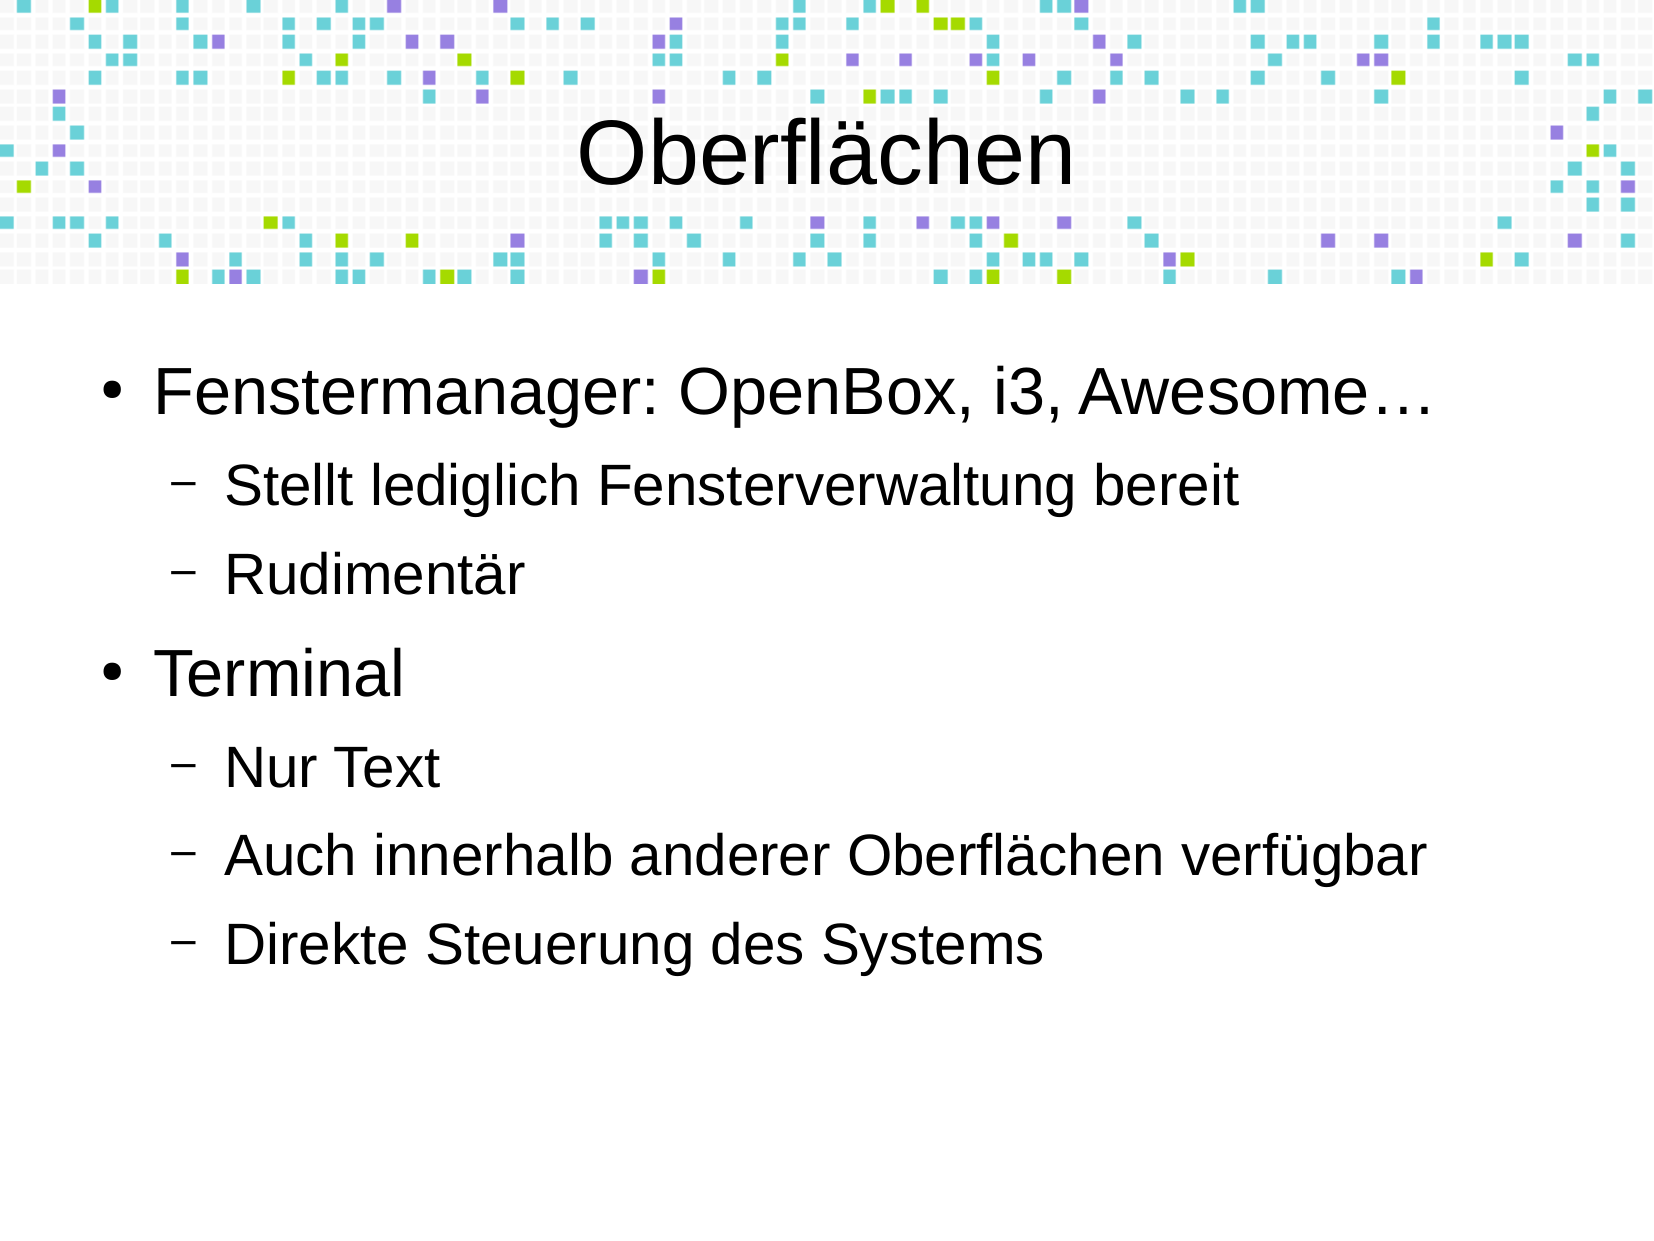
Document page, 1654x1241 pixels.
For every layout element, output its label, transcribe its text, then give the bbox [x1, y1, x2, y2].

list Fenstermanager: OpenBox, i3, Awesome… Stellt lediglich Fensterverwaltung bereit Rudimentär Terminal Nur Text Auch innerhalb anderer Oberflächen verfügbar Direkte Steuerung des Systems [82, 354, 1571, 1074]
title Oberflächen [82, 49, 1571, 257]
picture [0, 0, 1654, 284]
